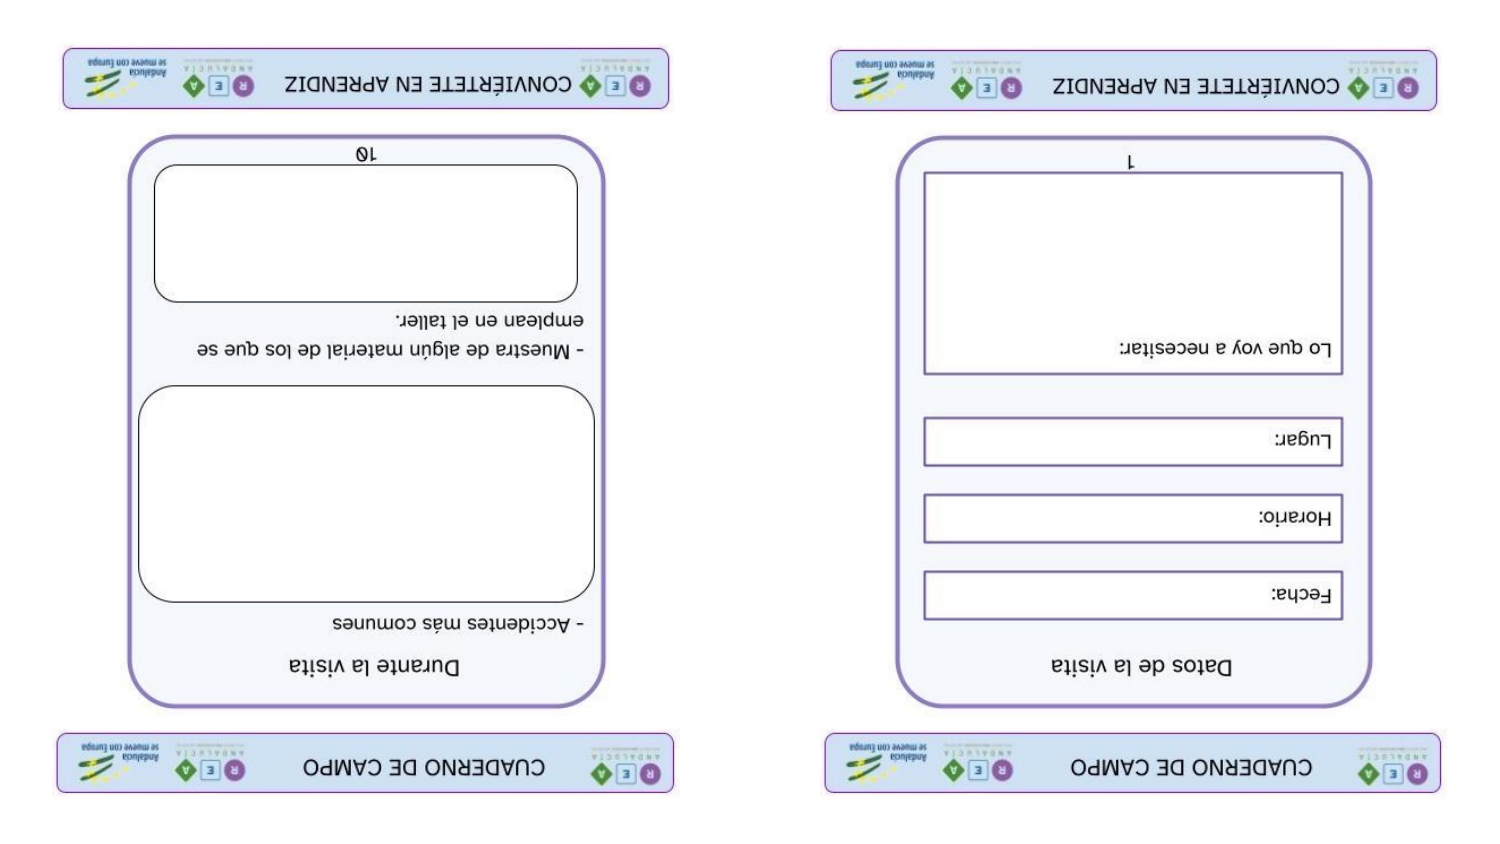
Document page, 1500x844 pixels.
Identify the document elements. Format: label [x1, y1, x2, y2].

picture [820, 727, 1447, 799]
picture [888, 126, 1380, 717]
picture [826, 44, 1442, 116]
picture [52, 727, 680, 799]
picture [58, 42, 674, 114]
picture [120, 126, 612, 716]
